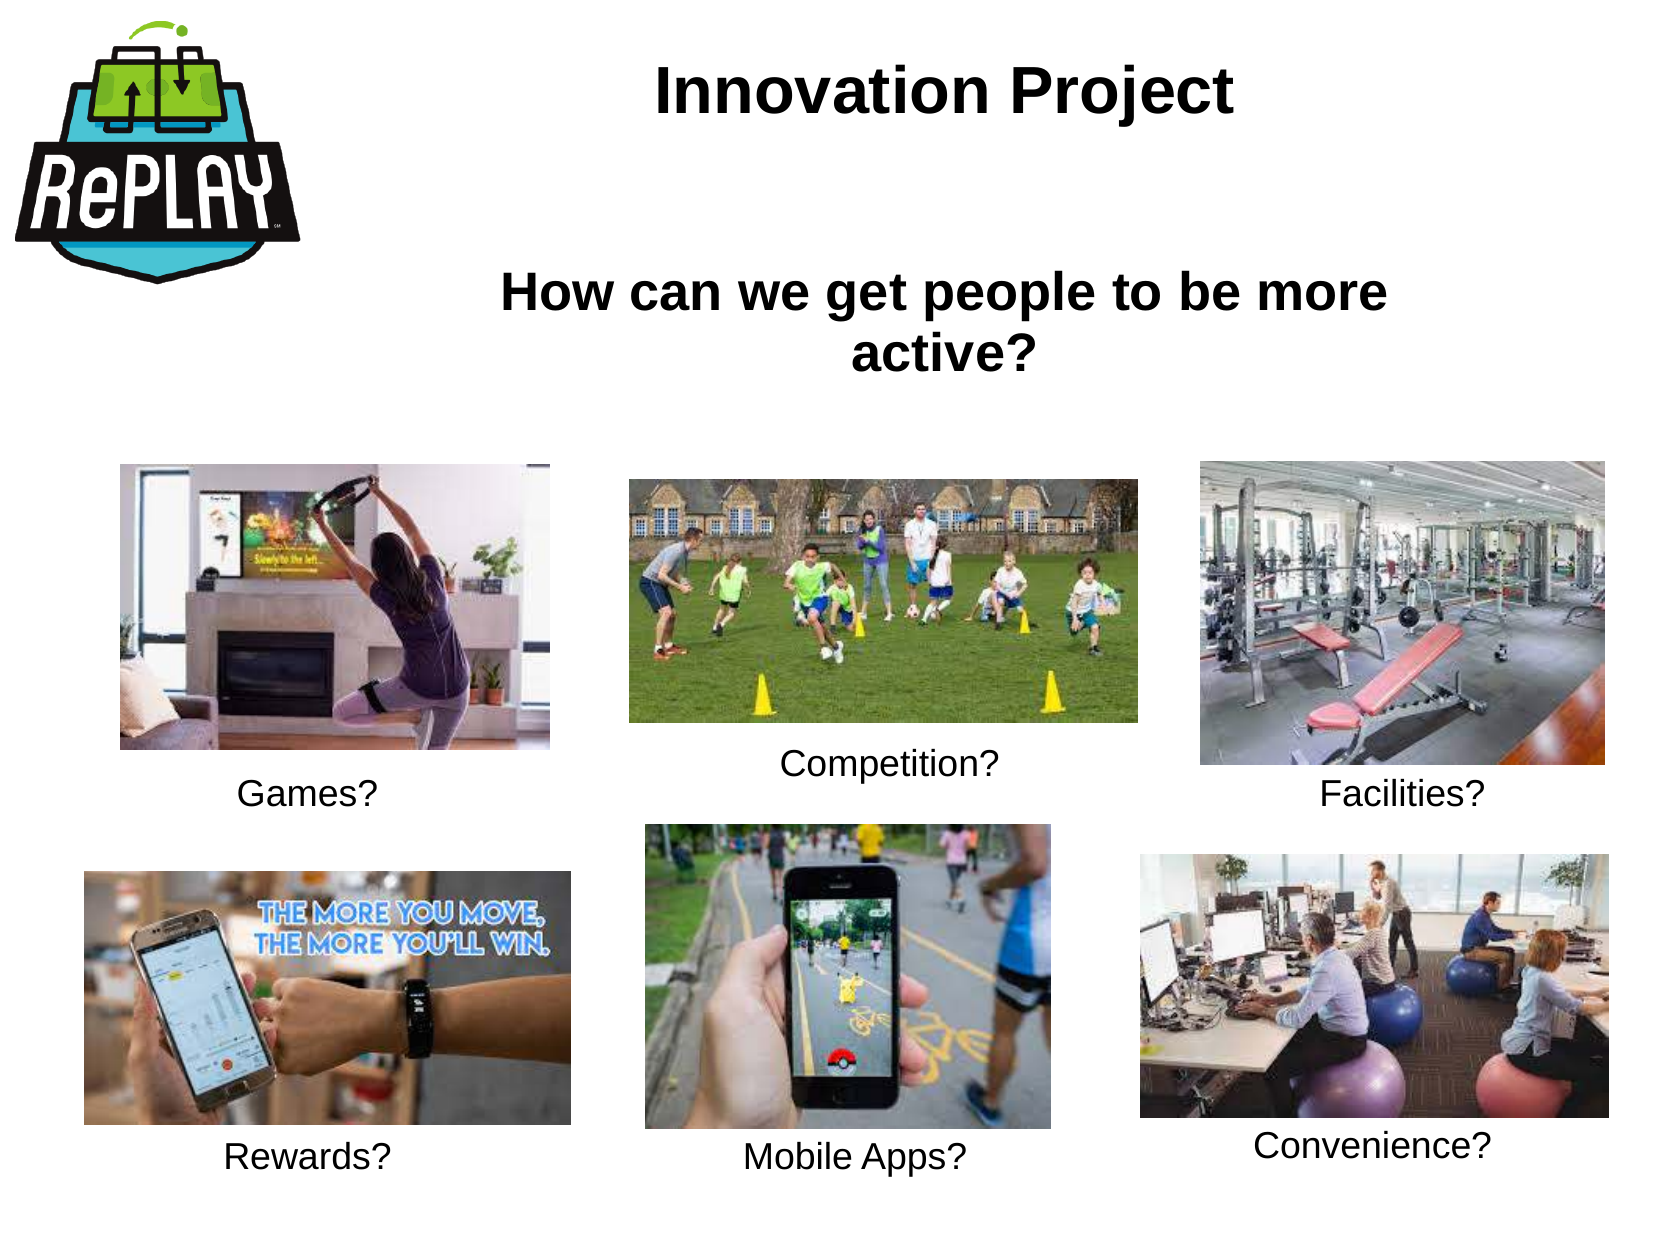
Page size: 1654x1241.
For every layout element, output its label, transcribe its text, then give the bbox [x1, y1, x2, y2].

picture [645, 824, 1051, 1129]
picture [1200, 461, 1605, 766]
text_box Innovation Project [480, 45, 1411, 136]
text_box Convenience? [1155, 1117, 1591, 1175]
text_box Facilities? [1215, 765, 1591, 822]
picture [1140, 854, 1609, 1118]
text_box Rewards? [165, 1128, 451, 1186]
picture [120, 464, 550, 751]
picture [84, 871, 571, 1126]
text_box How can we get people to be more active? [480, 254, 1411, 391]
picture [629, 479, 1138, 723]
text_box Games? [165, 765, 451, 822]
picture [15, 21, 301, 286]
text_box Competition? [747, 735, 1033, 792]
text_box Mobile Apps? [675, 1128, 1036, 1185]
